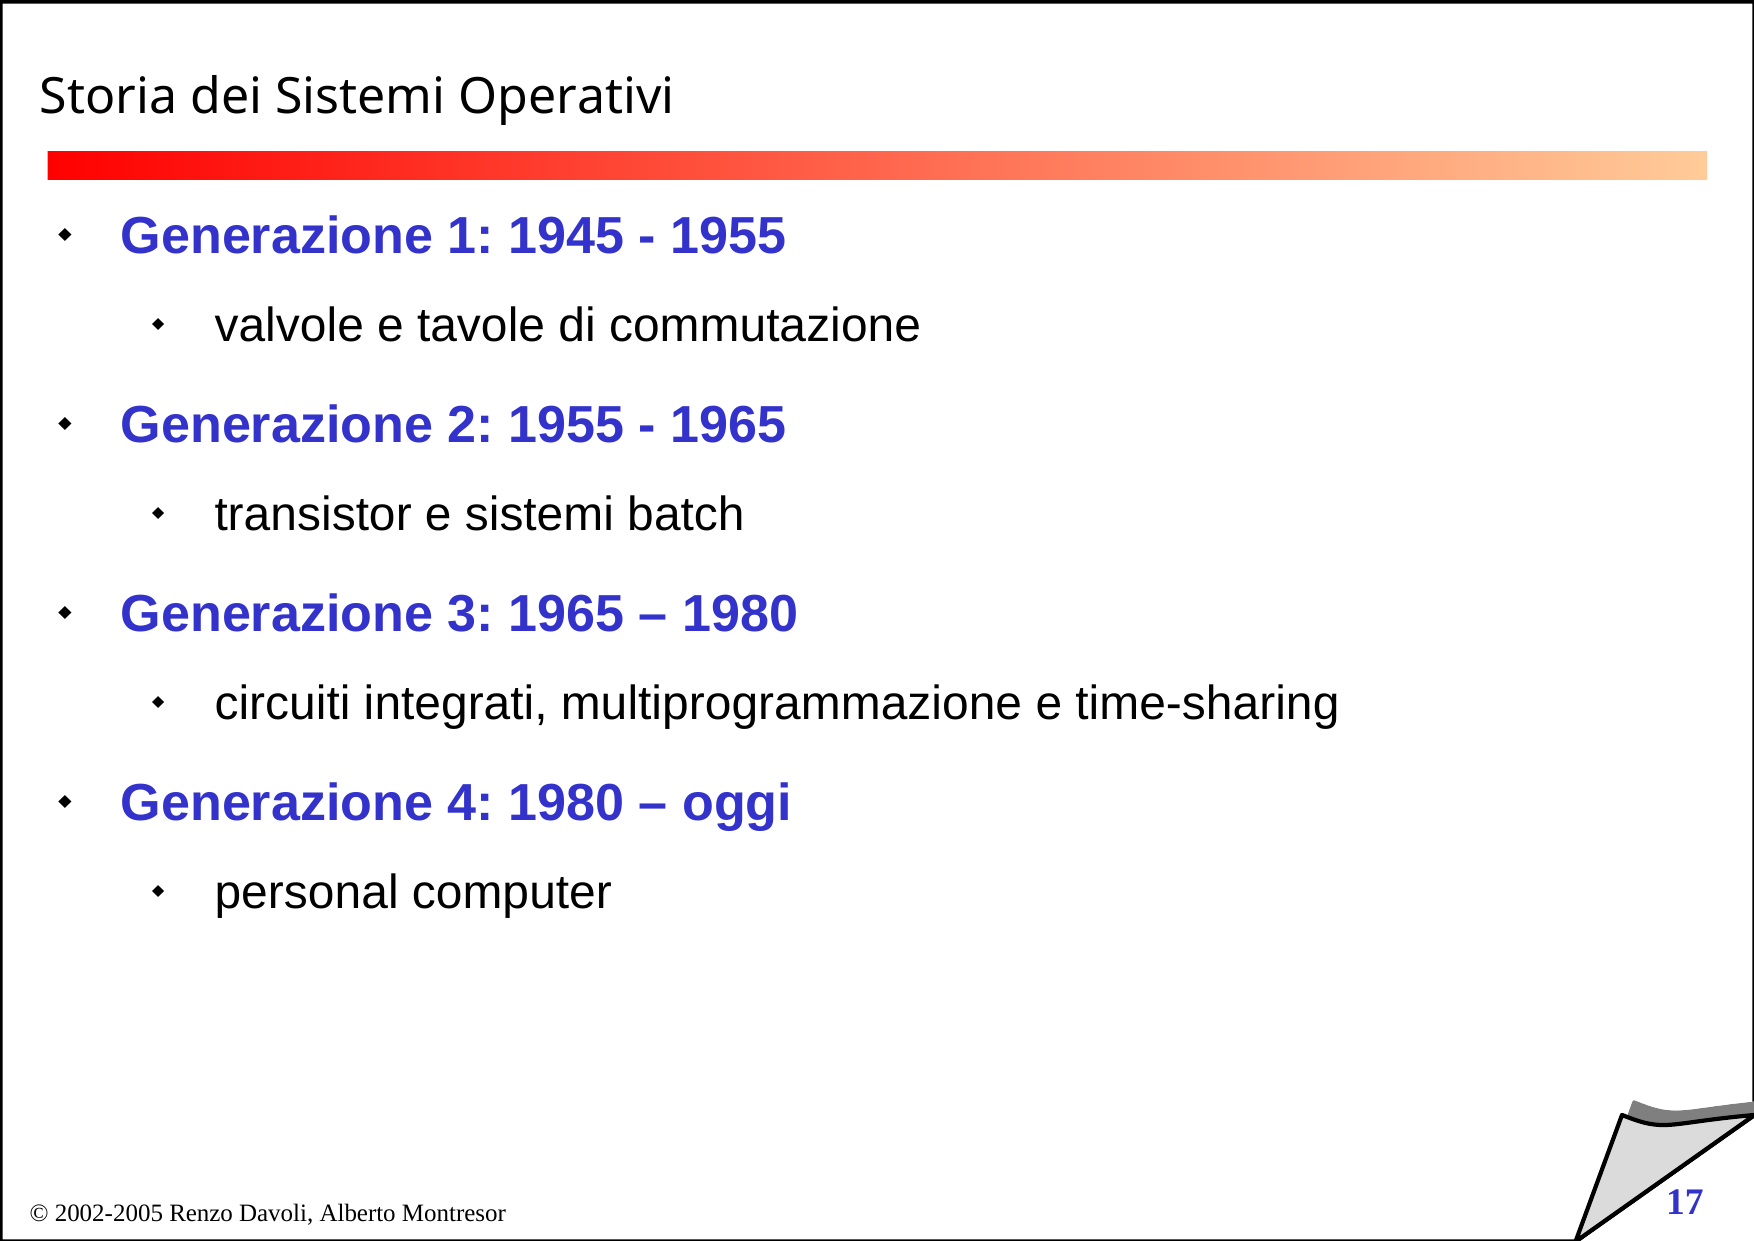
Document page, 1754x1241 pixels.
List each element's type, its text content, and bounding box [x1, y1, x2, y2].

title Storia dei Sistemi Operativi [40, 49, 1713, 144]
list Generazione 1: 1945 - 1955 valvole e tavole di commutazione Generazione 2: 1955 - 1965 transistor e sistemi batch Generazione 3: 1965 – 1980 circuiti integrati, multiprogrammazione e time-sharing Generazione 4: 1980 – oggi personal computer [58, 206, 1696, 954]
